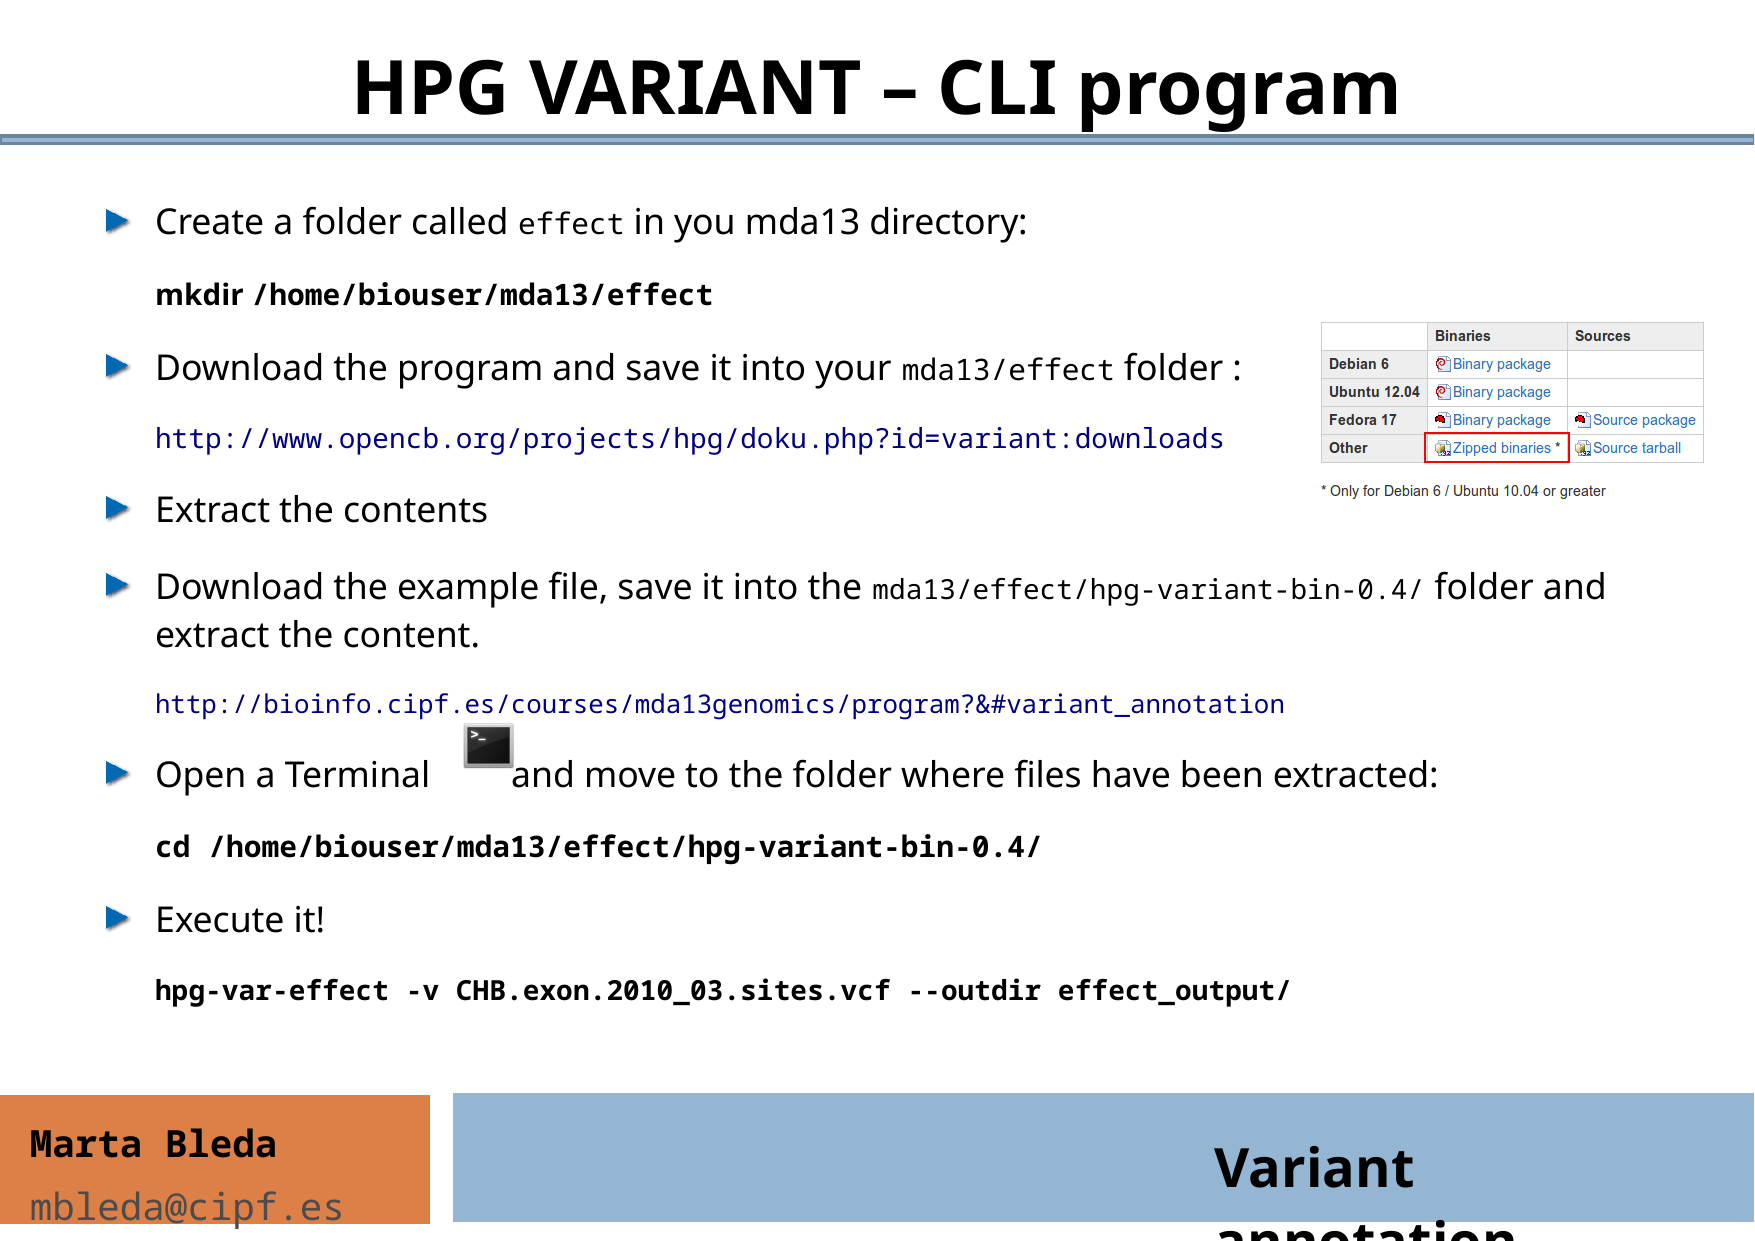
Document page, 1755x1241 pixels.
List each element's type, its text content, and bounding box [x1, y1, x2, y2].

text_box Variant annotation [1200, 1122, 1726, 1200]
text_box [0, 136, 1754, 144]
text_box HPG VARIANT – CLI program [67, 27, 1688, 129]
text_box Marta Bleda mbleda@cipf.es [15, 1110, 406, 1213]
picture [1315, 318, 1709, 514]
list Create a folder called effect in you mda13 directory: mkdir /home/biouser/mda13/effect Download the program and save it into your mda13/effect folder : http://www.opencb.org/projects/hpg/doku.php?id=variant:downloads Extract the contents Download the example file, save it into the mda13/effect/hpg-variant-bin-0.4/ folder and extract the content. http://bioinfo.cipf.es/courses/mda13genomics/program?&#variant_annotation Open a Terminal and move to the folder where files have been extracted: cd /home/biouser/mda13/effect/hpg-variant-bin-0.4/ Execute it! hpg-var-effect -v CHB.exon.2010_03.sites.vcf --outdir effect_output/ [87, 196, 1632, 1010]
picture [461, 717, 516, 773]
